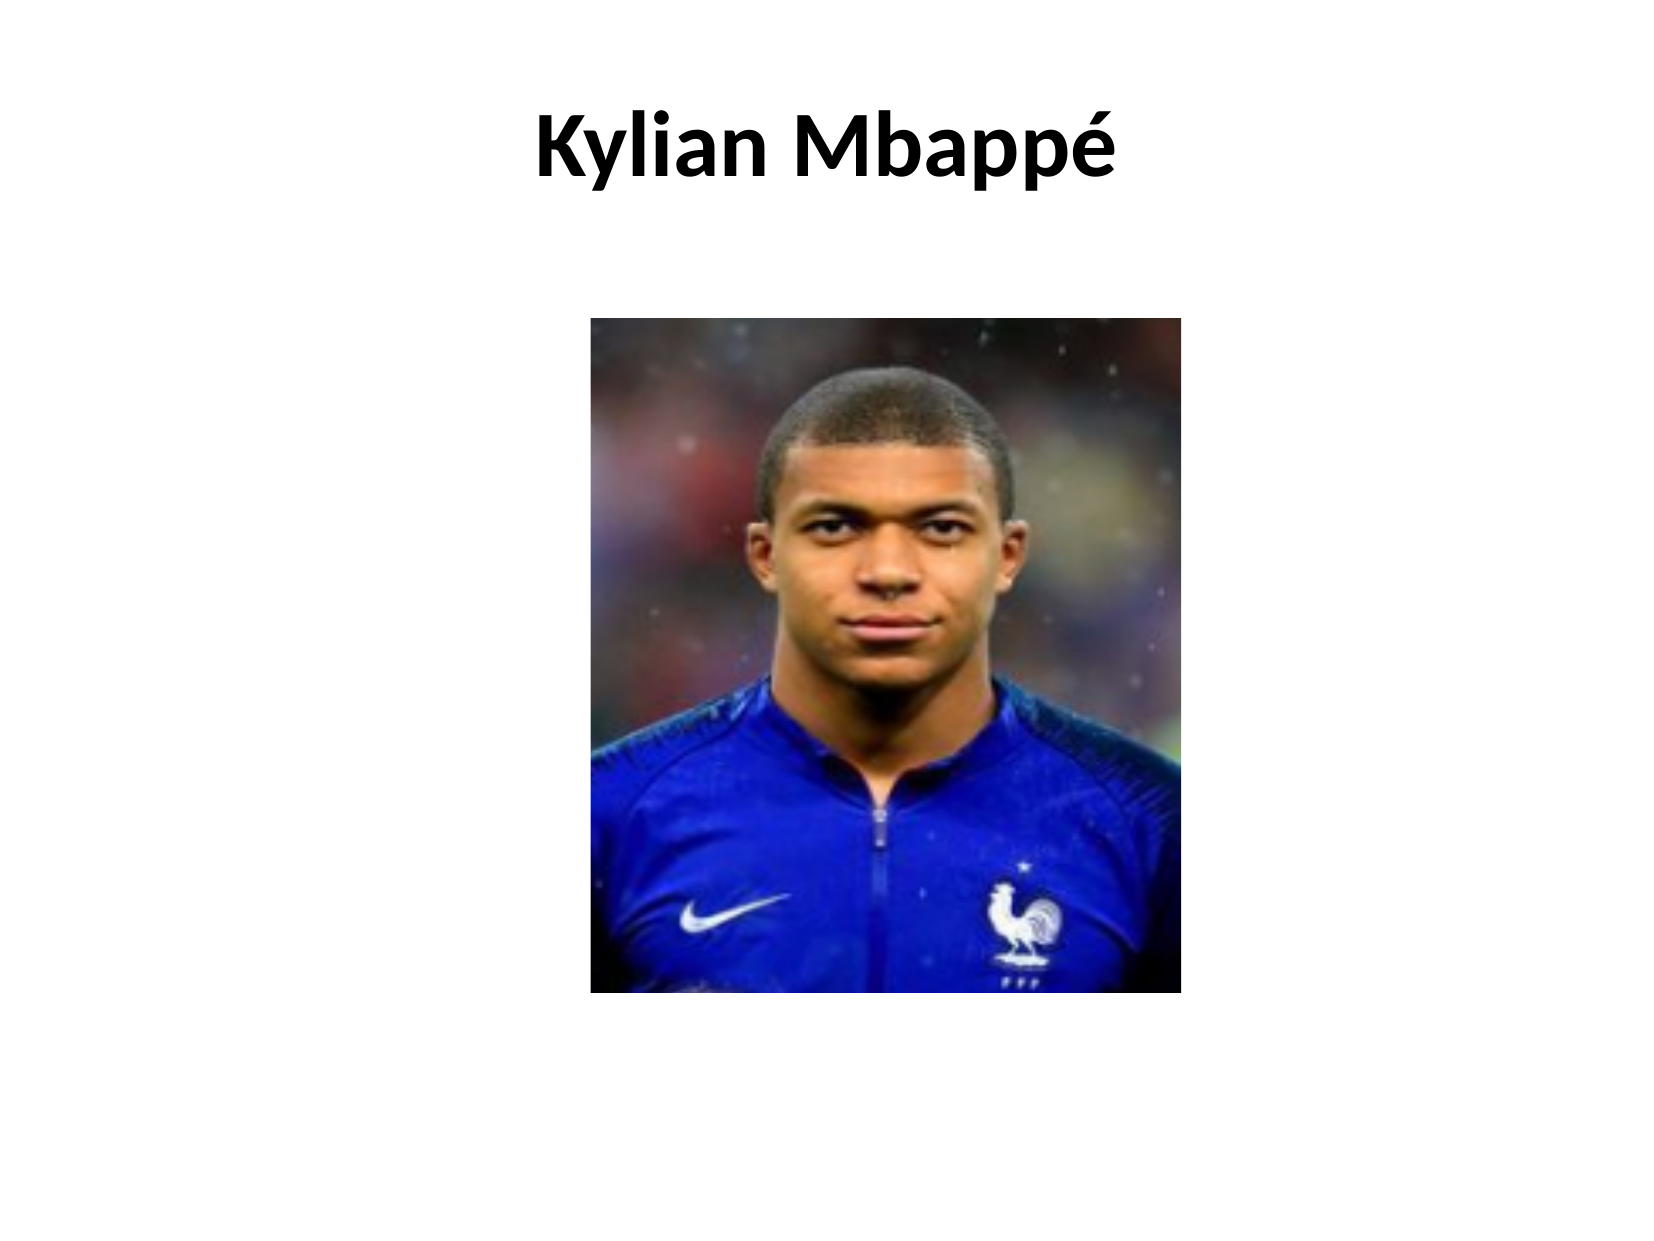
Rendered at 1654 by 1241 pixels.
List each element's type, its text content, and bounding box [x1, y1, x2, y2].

title Kylian Mbappé [82, 49, 1571, 257]
picture [590, 318, 1182, 993]
